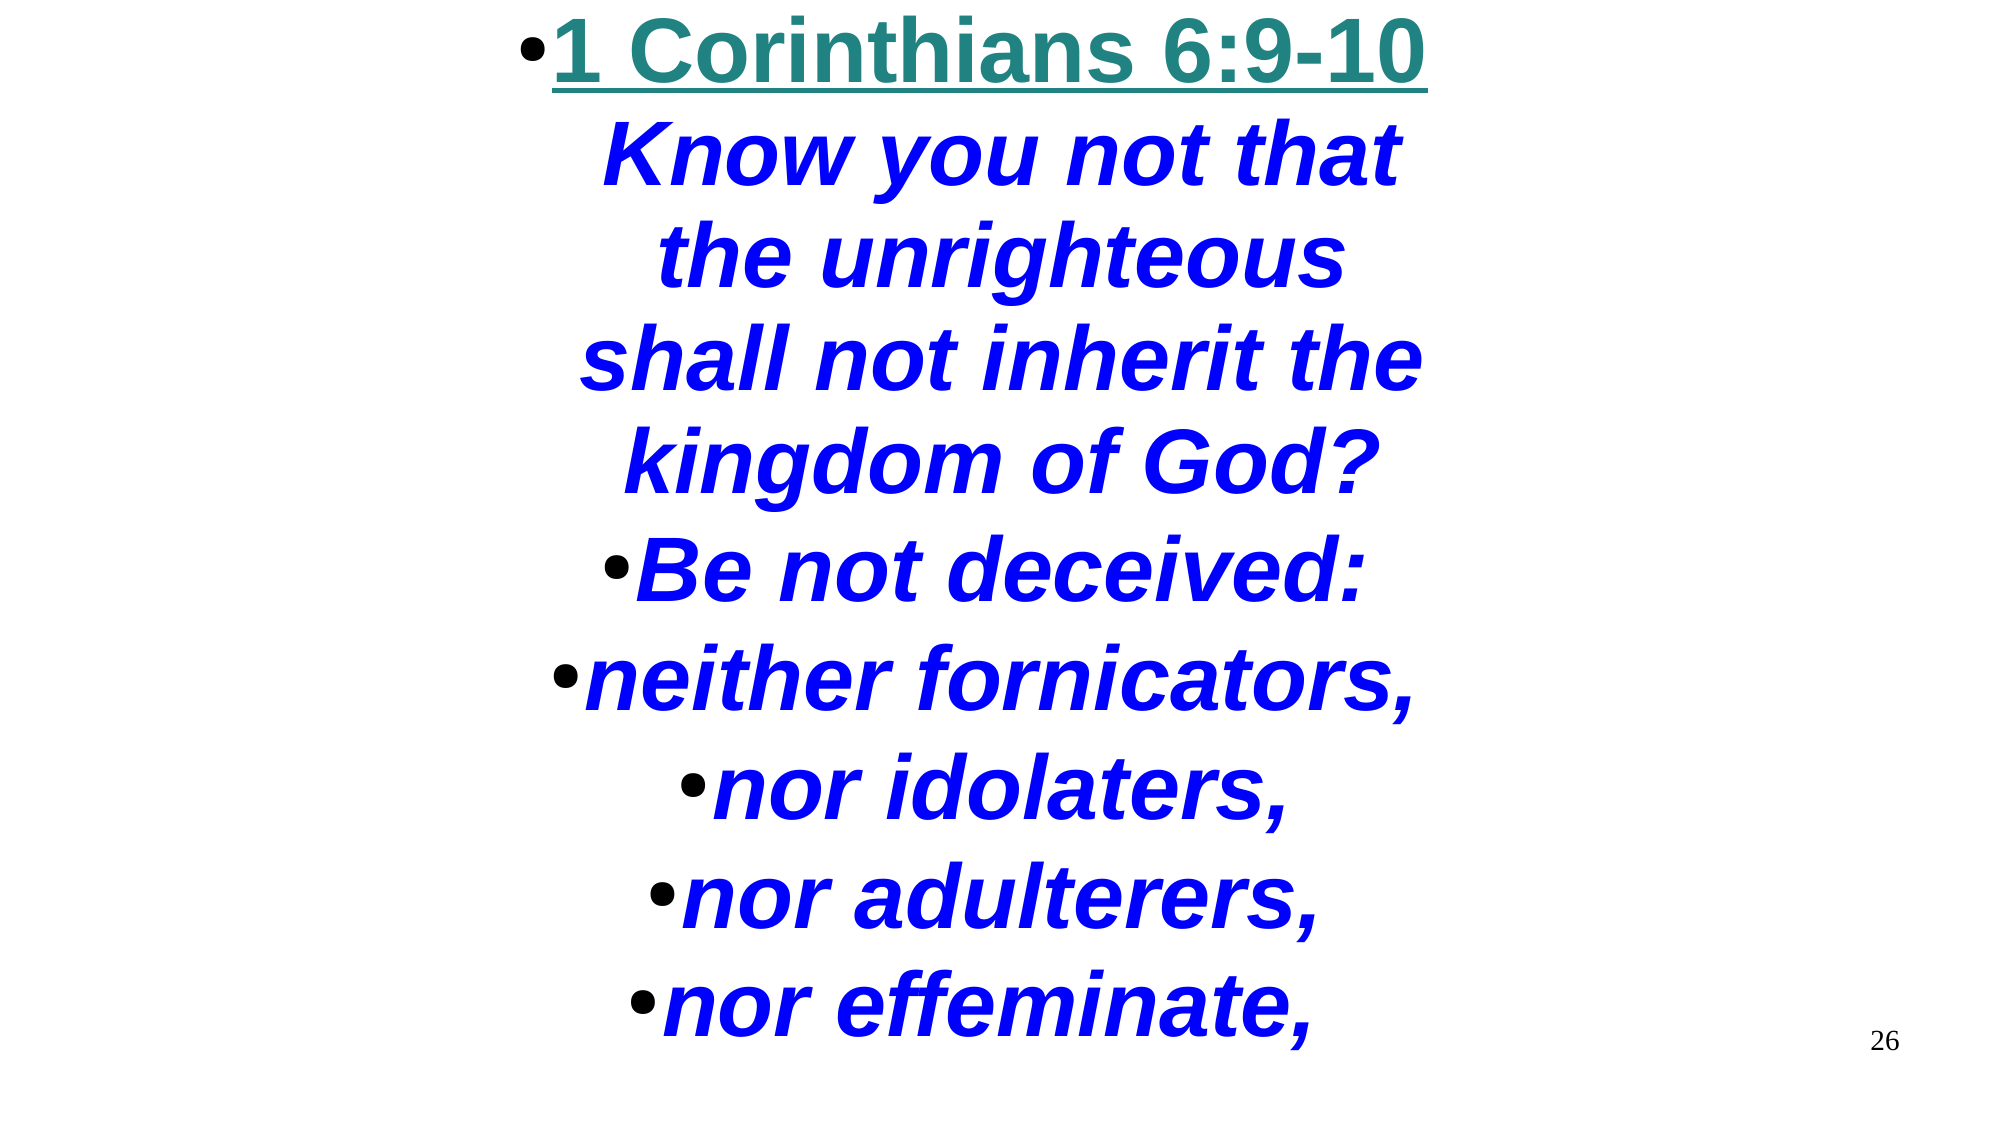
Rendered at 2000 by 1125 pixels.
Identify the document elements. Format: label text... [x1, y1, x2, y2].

list 1 Corinthians 6:9-10 Know you not that the unrighteous shall not inherit the kingdom of God? Be not deceived: neither fornicators, nor idolaters, nor adulterers, nor effeminate, [0, 0, 1996, 1123]
